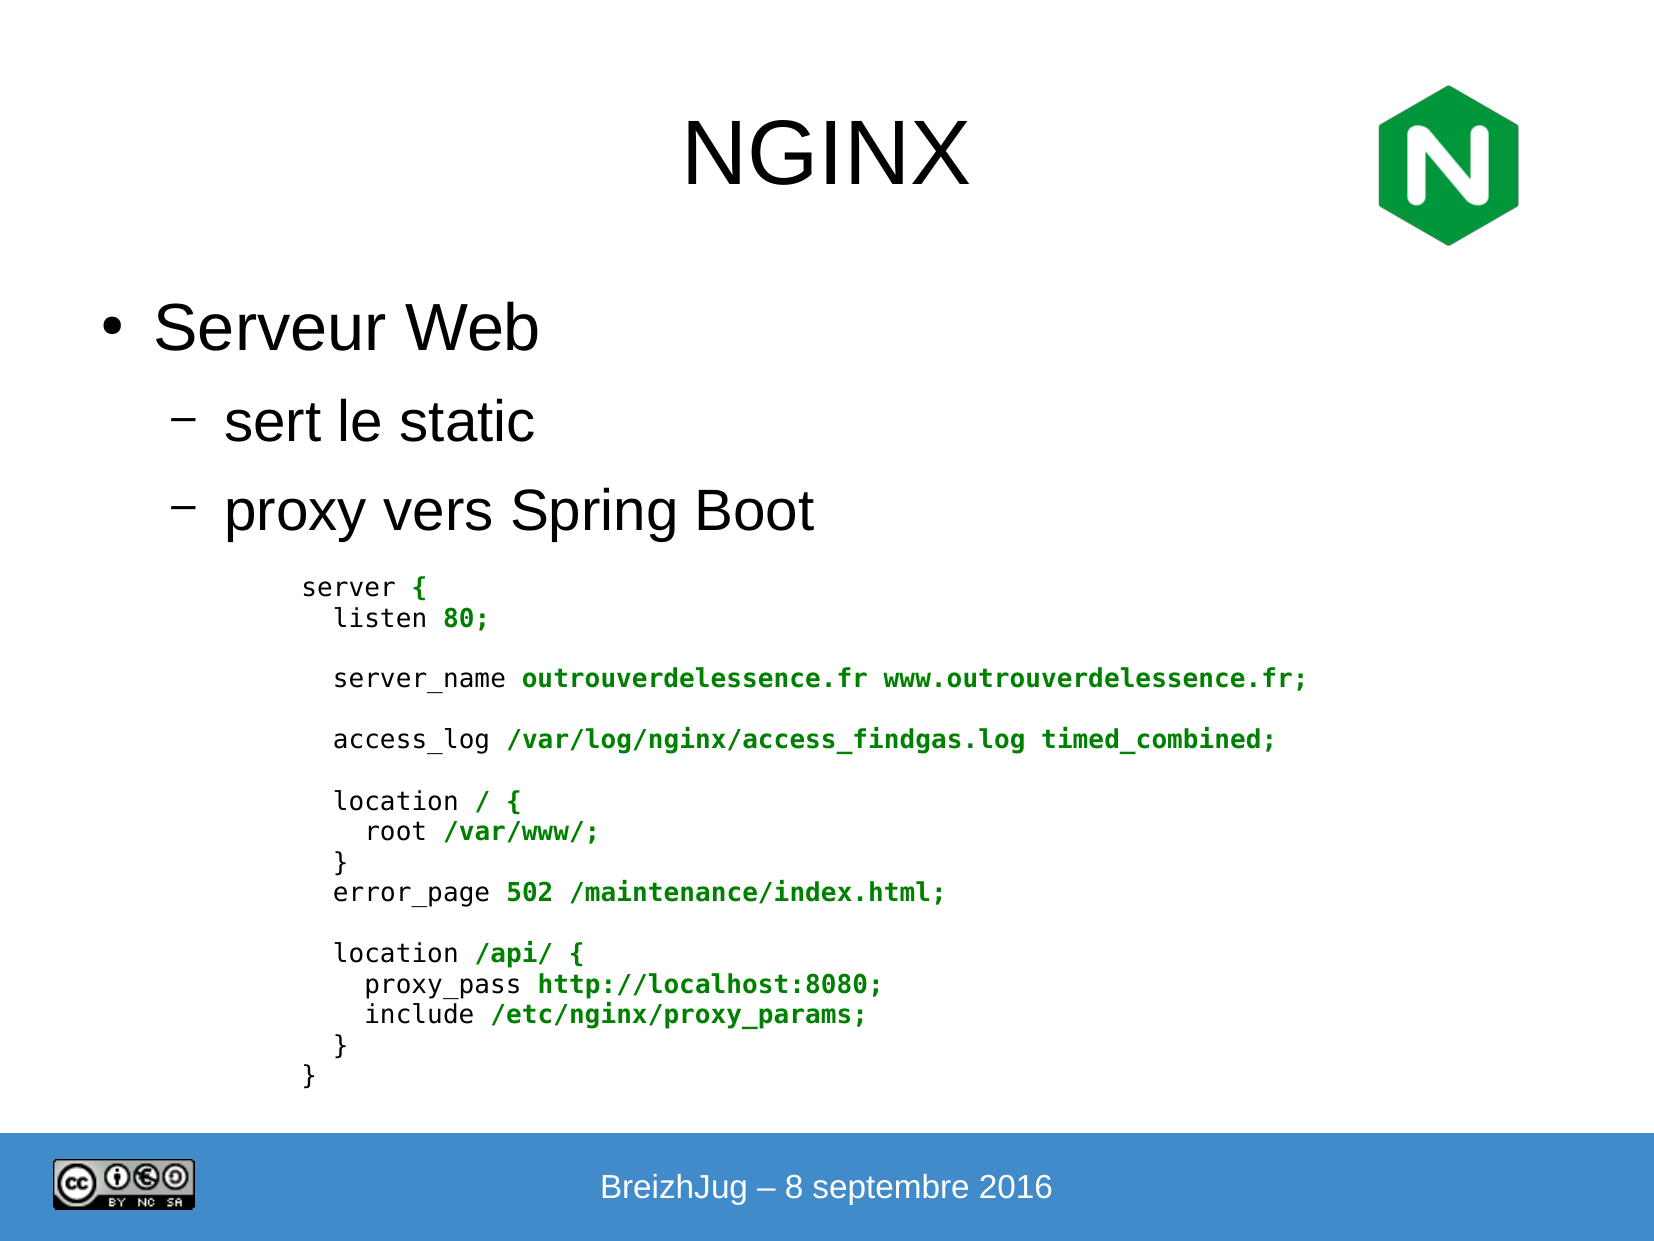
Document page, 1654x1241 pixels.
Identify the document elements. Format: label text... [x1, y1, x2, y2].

picture [53, 1159, 195, 1210]
title NGINX [82, 49, 1571, 257]
list Serveur Web sert le static proxy vers Spring Boot [82, 290, 1571, 1010]
text_box server { listen 80; server_name outrouverdelessence.fr www.outrouverdelessence.fr; access_log /var/log/nginx/access_findgas.log timed_combined; location / { root /var/www/; } error_page 502 /maintenance/index.html; location /api/ { proxy_pass http://localhost:8080; include /etc/nginx/proxy_params; } } [286, 564, 1325, 1099]
picture [1358, 75, 1540, 257]
